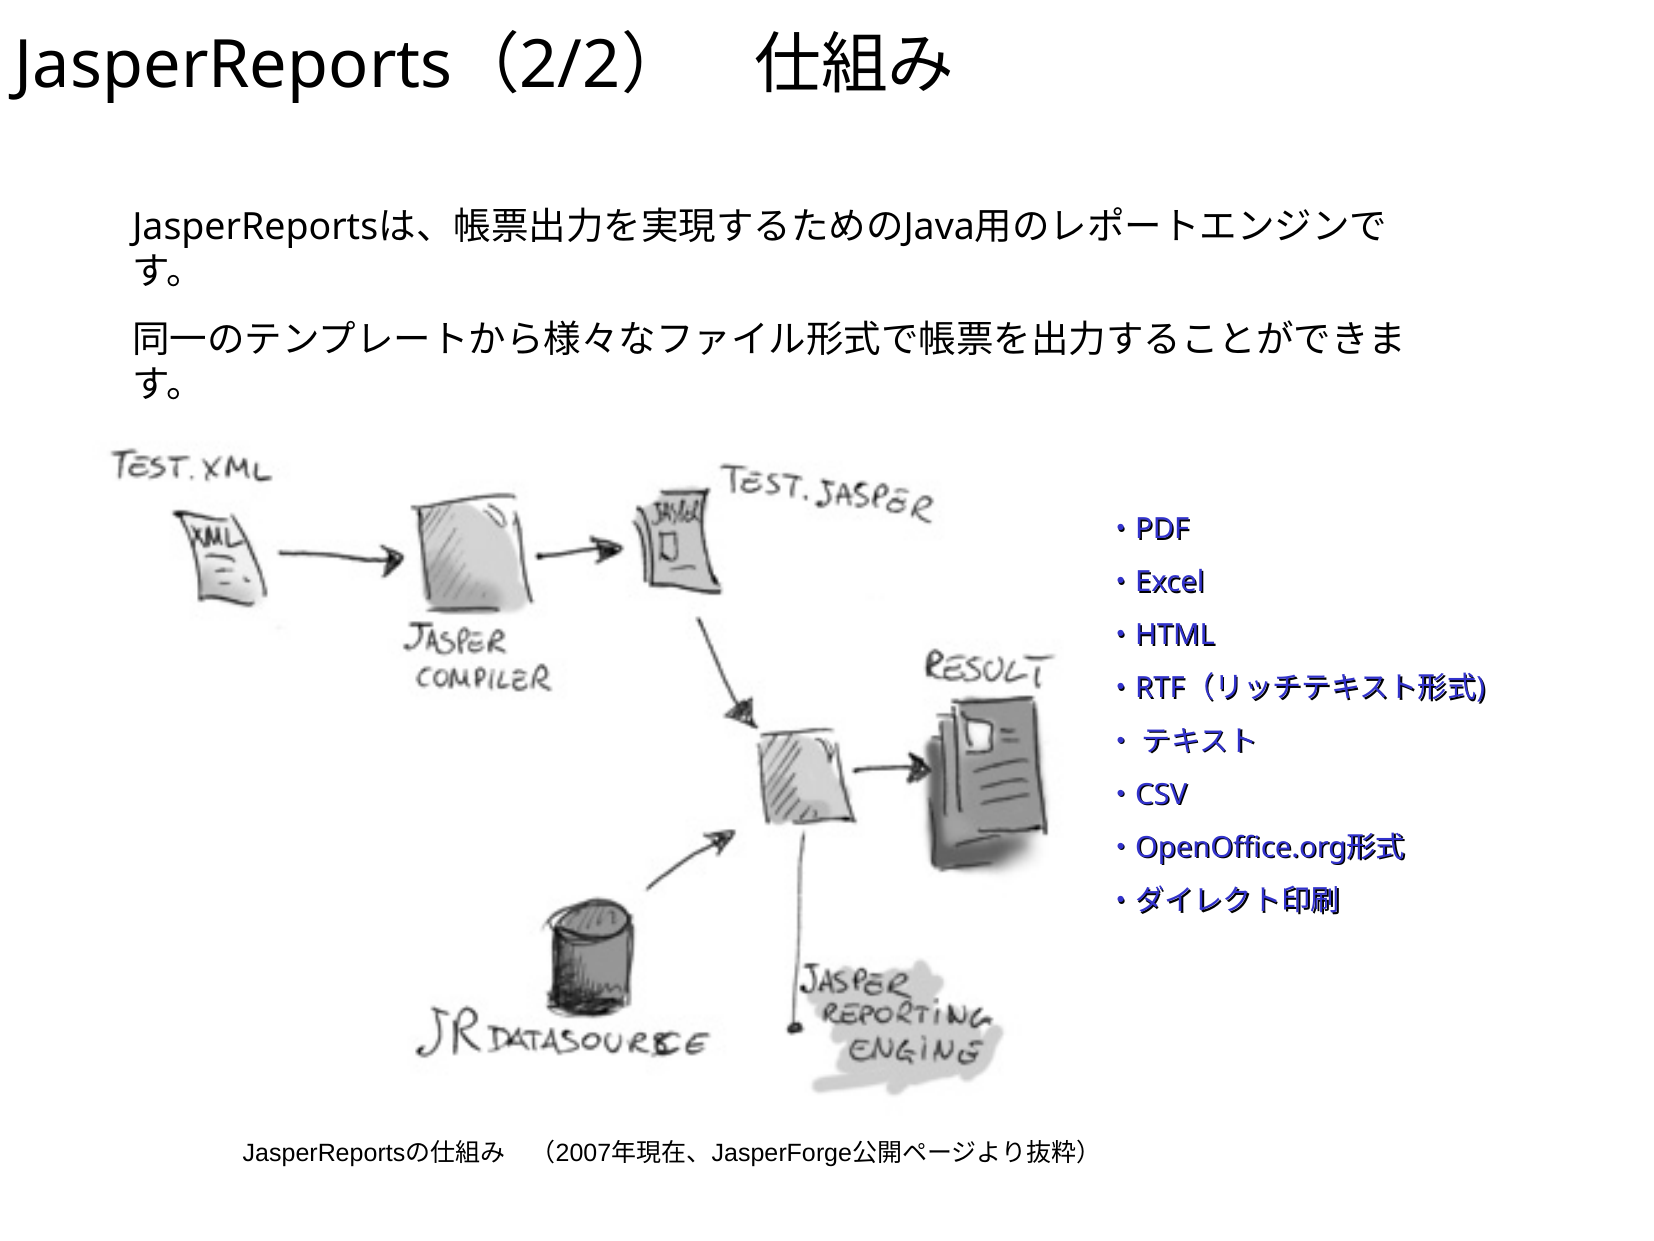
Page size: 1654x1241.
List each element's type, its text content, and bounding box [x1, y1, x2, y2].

text_box JasperReportsは、帳票出力を実現するためのJava用のレポートエンジンです。 同一のテンプレートから様々なファイル形式で帳票を出力することができます。 [117, 193, 1459, 413]
text_box ・PDF ・Excel ・HTML ・RTF（リッチテキスト形式) ・ テキスト ・CSV ・OpenOffice.org形式 ・ダイレクト印刷 [1091, 501, 1541, 925]
picture [92, 422, 1083, 1126]
text_box JasperReports（2/2） 仕組み [0, 0, 1406, 122]
text_box JasperReportsの仕組み （2007年現在、JasperForge公開ページより抜粋） [227, 1128, 1117, 1174]
